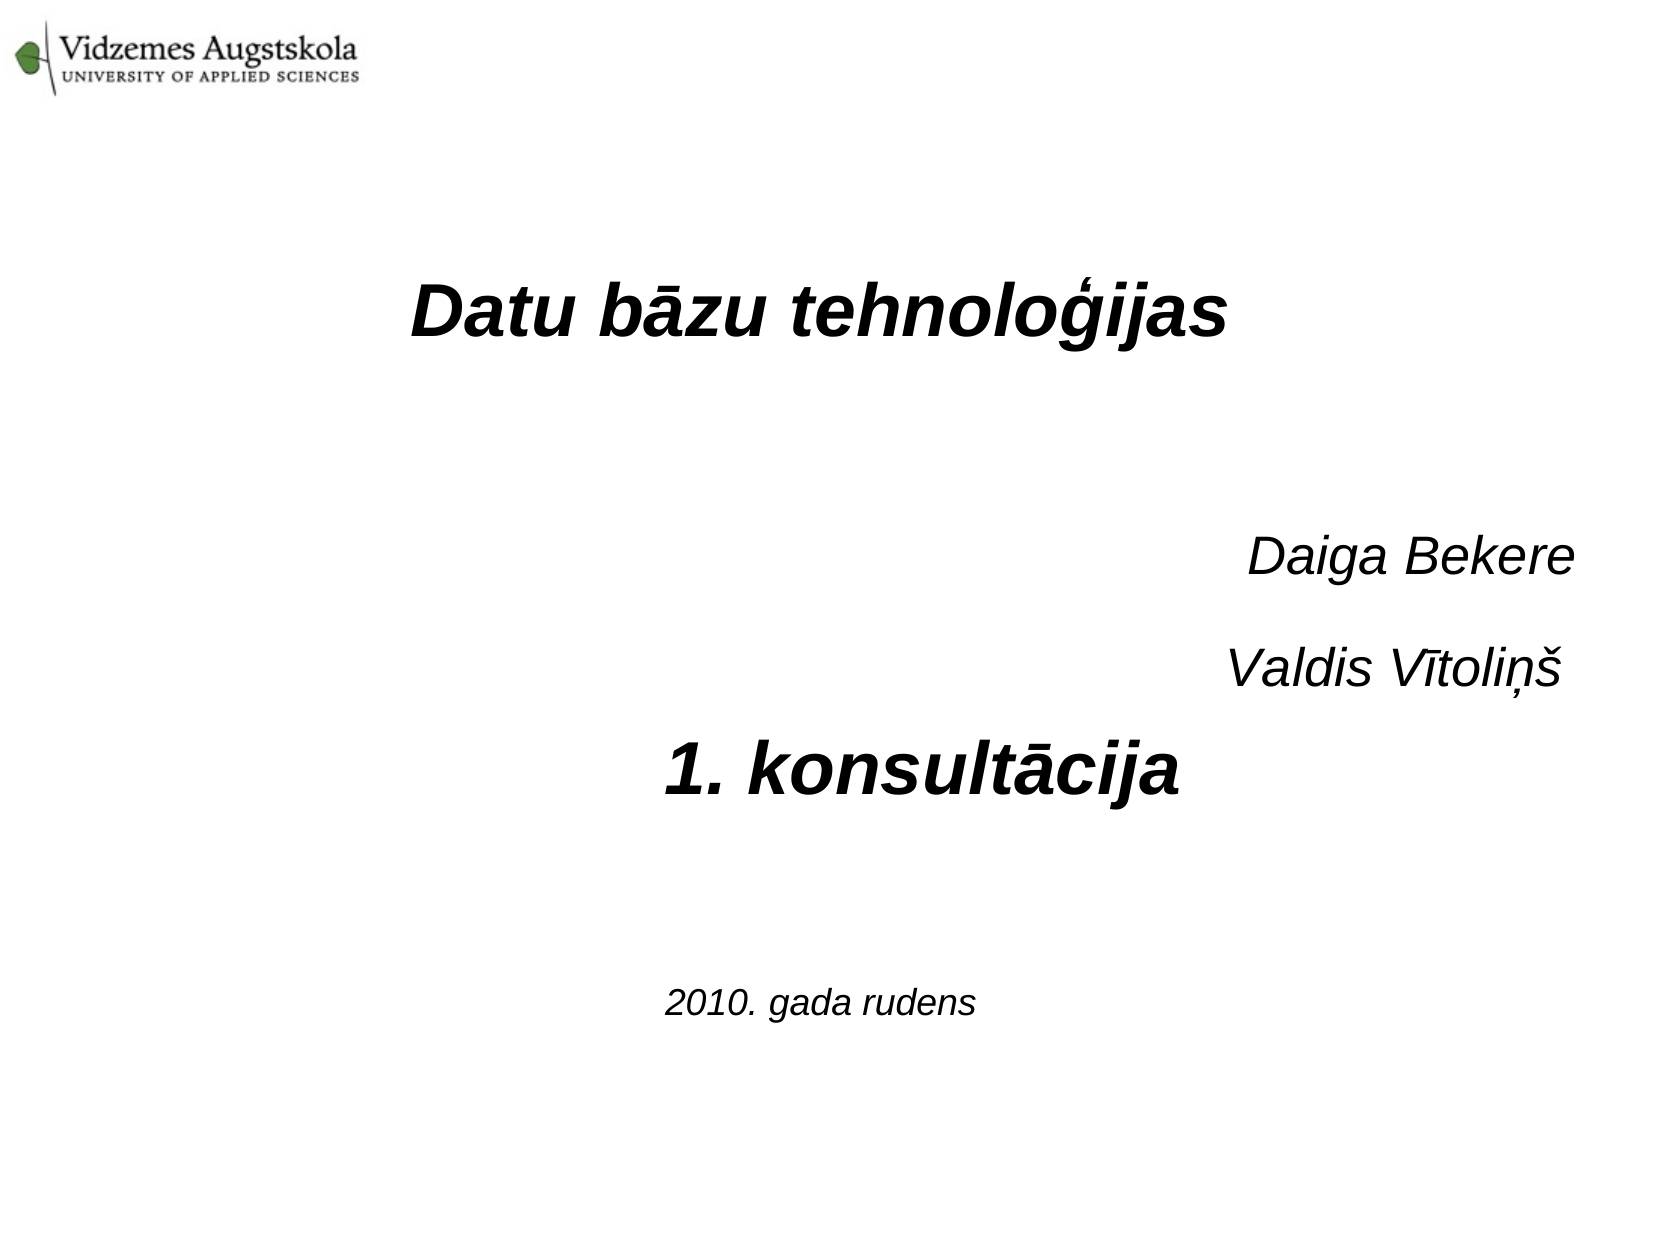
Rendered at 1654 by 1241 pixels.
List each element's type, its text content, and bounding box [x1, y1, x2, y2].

text_box 1. konsultācija [649, 720, 1196, 819]
picture [5, 2, 368, 113]
subtitle Daiga Bekere Valdis Vītoliņš [88, 527, 1577, 701]
title Datu bāzu tehnoloģijas [76, 235, 1565, 385]
text_box 2010. gada rudens [141, 974, 1501, 1032]
